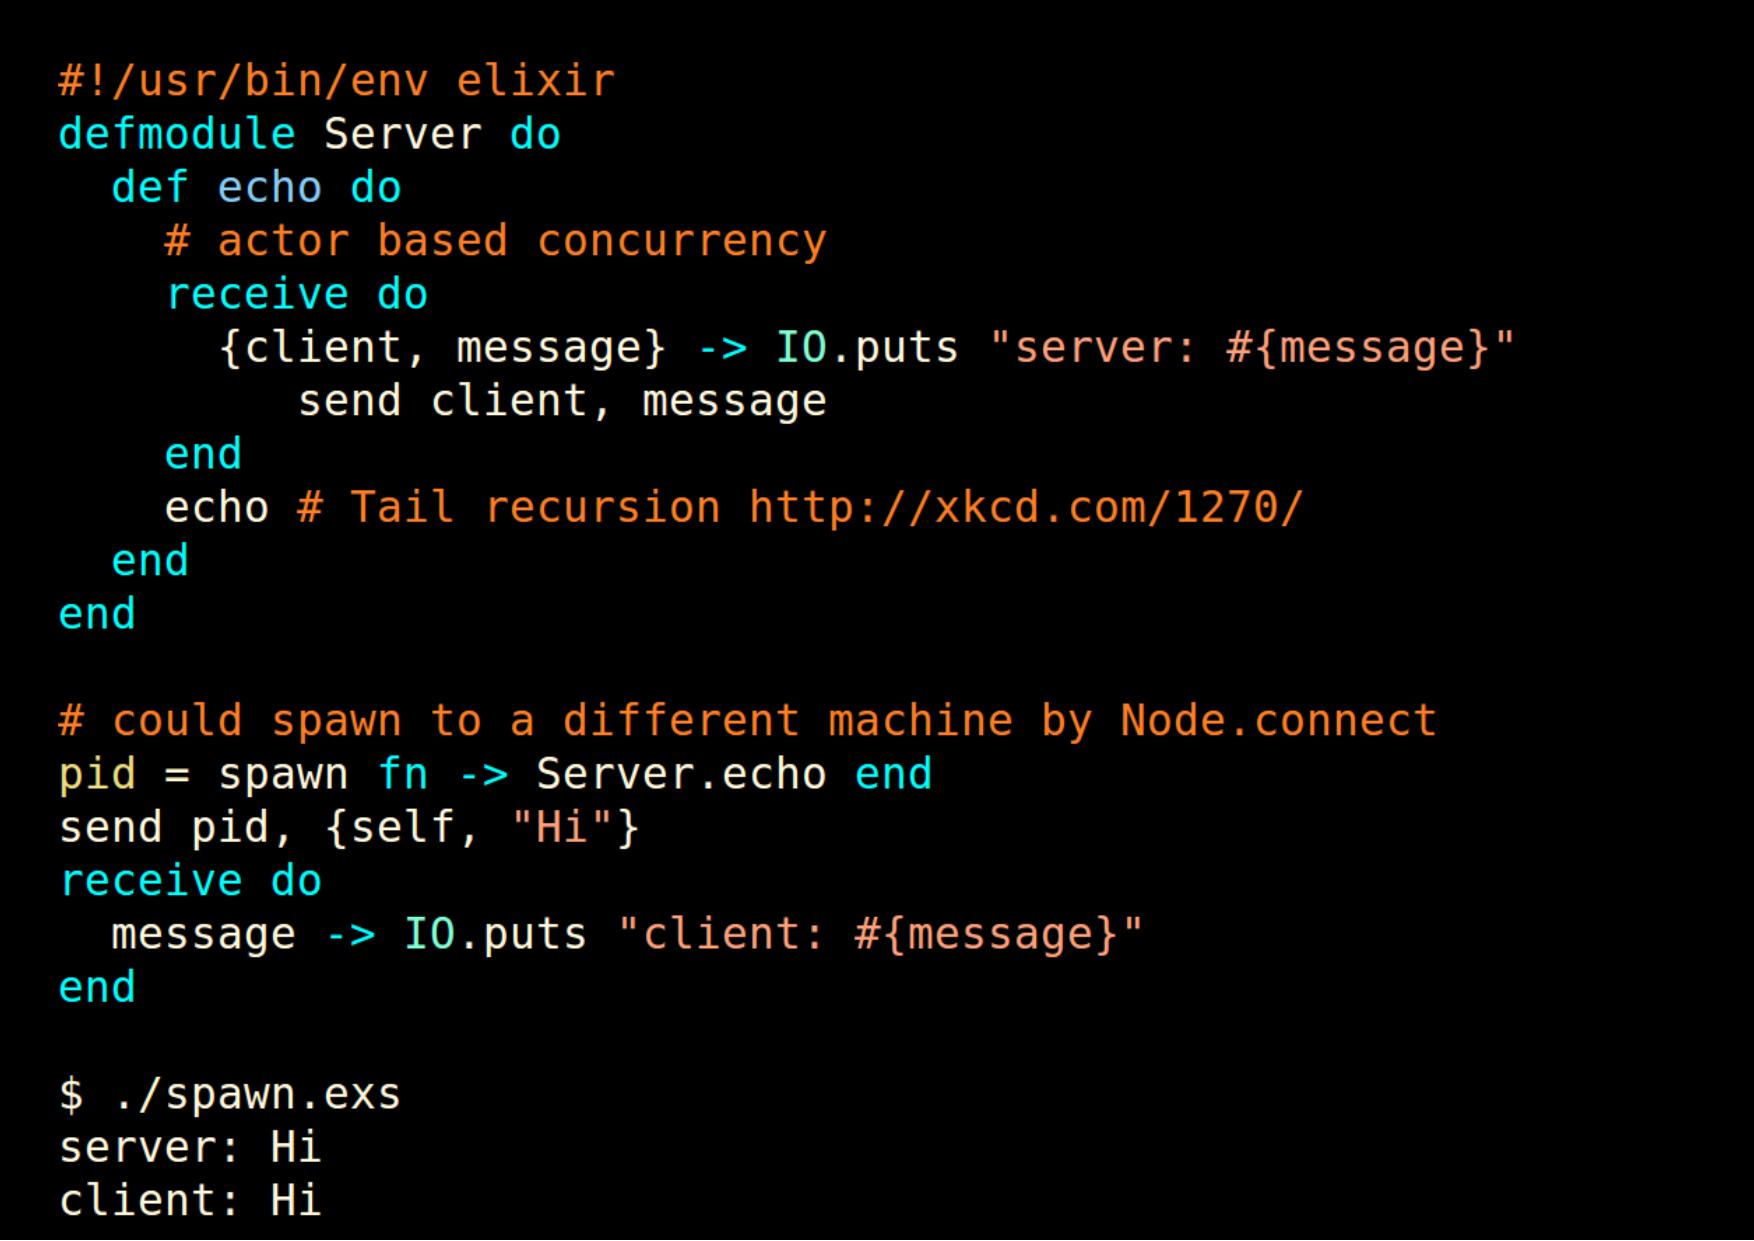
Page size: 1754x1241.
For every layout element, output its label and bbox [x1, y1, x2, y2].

picture [58, 58, 1548, 1224]
